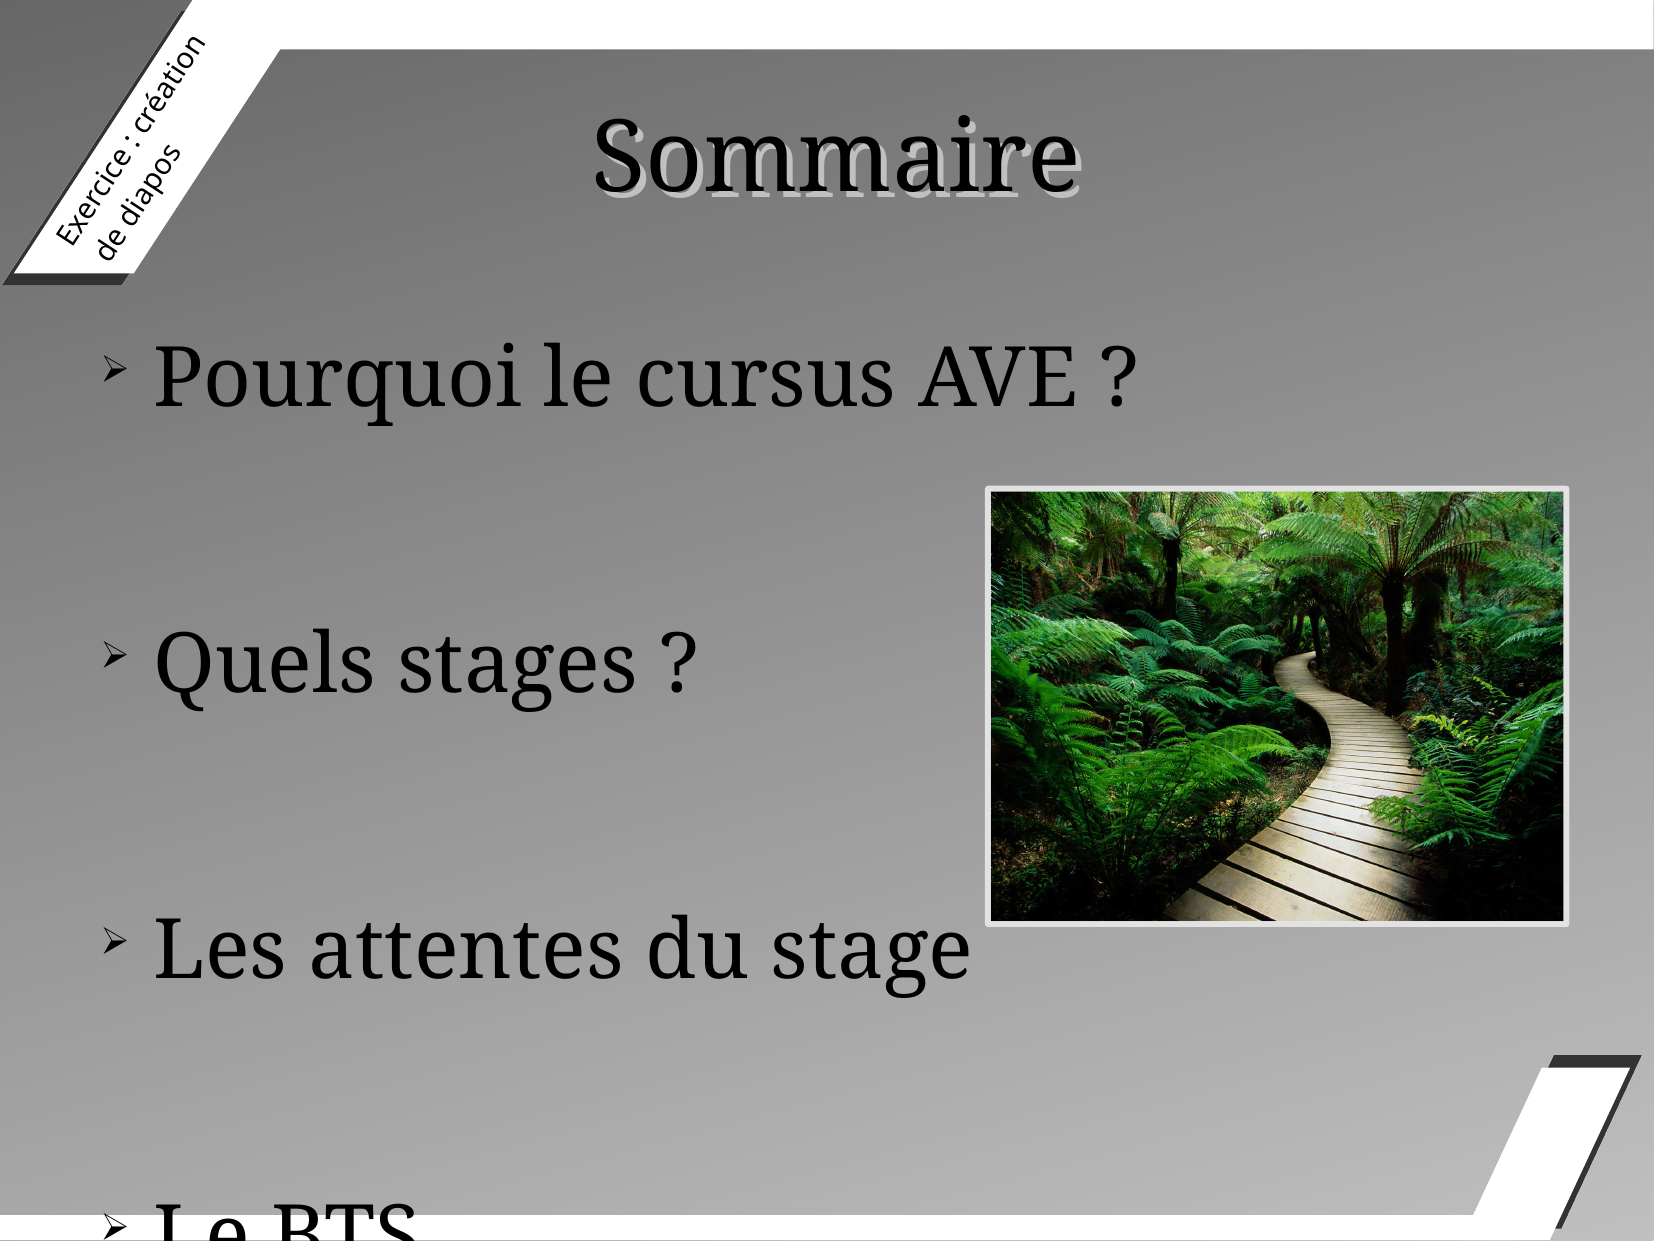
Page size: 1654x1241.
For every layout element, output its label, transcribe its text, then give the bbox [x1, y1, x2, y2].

list Pourquoi le cursus AVE ? Quels stages ? Les attentes du stage Le BTS [82, 317, 1538, 1037]
title Sommaire [282, 49, 1391, 257]
picture [1538, 491, 1564, 922]
